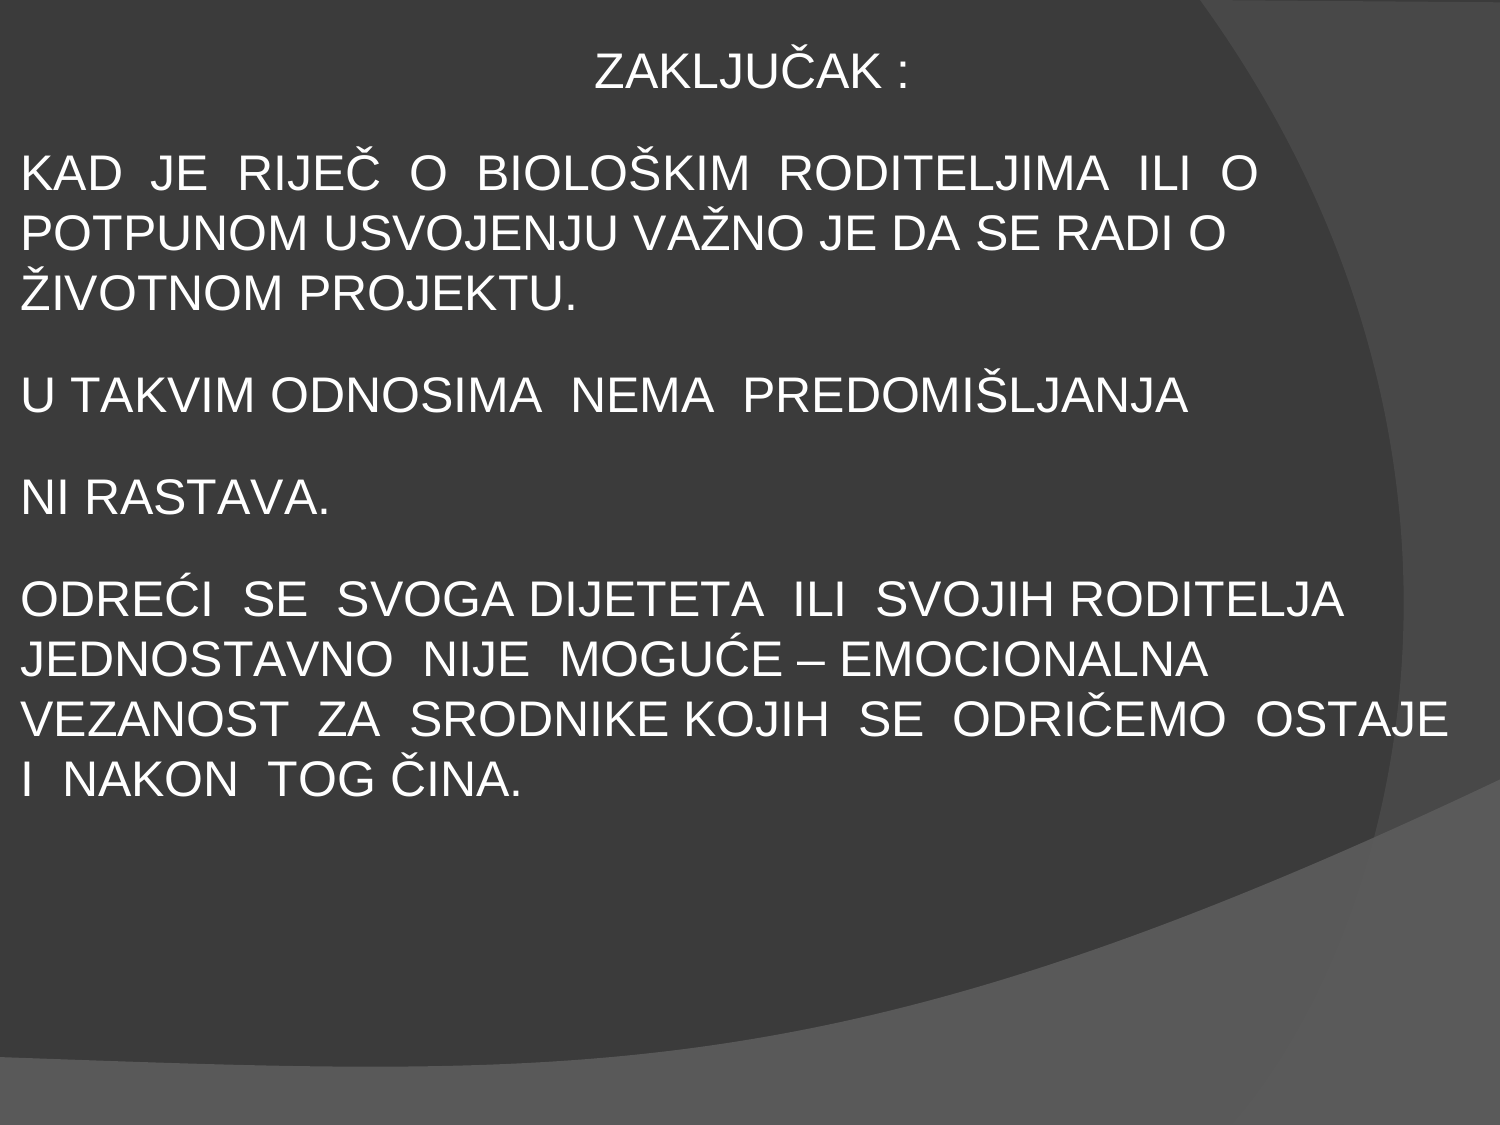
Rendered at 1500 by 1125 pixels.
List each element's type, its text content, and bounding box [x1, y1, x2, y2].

text_box ZAKLJUČAK : KAD JE RIJEČ O BIOLOŠKIM RODITELJIMA ILI O POTPUNOM USVOJENJU VAŽNO JE DA SE RADI O ŽIVOTNOM PROJEKTU. U TAKVIM ODNOSIMA NEMA PREDOMIŠLJANJA NI RASTAVA. ODREĆI SE SVOGA DIJETETA ILI SVOJIH RODITELJA JEDNOSTAVNO NIJE MOGUĆE – EMOCIONALNA VEZANOST ZA SRODNIKE KOJIH SE ODRIČEMO OSTAJE I NAKON TOG ČINA. [0, 30, 1500, 1106]
